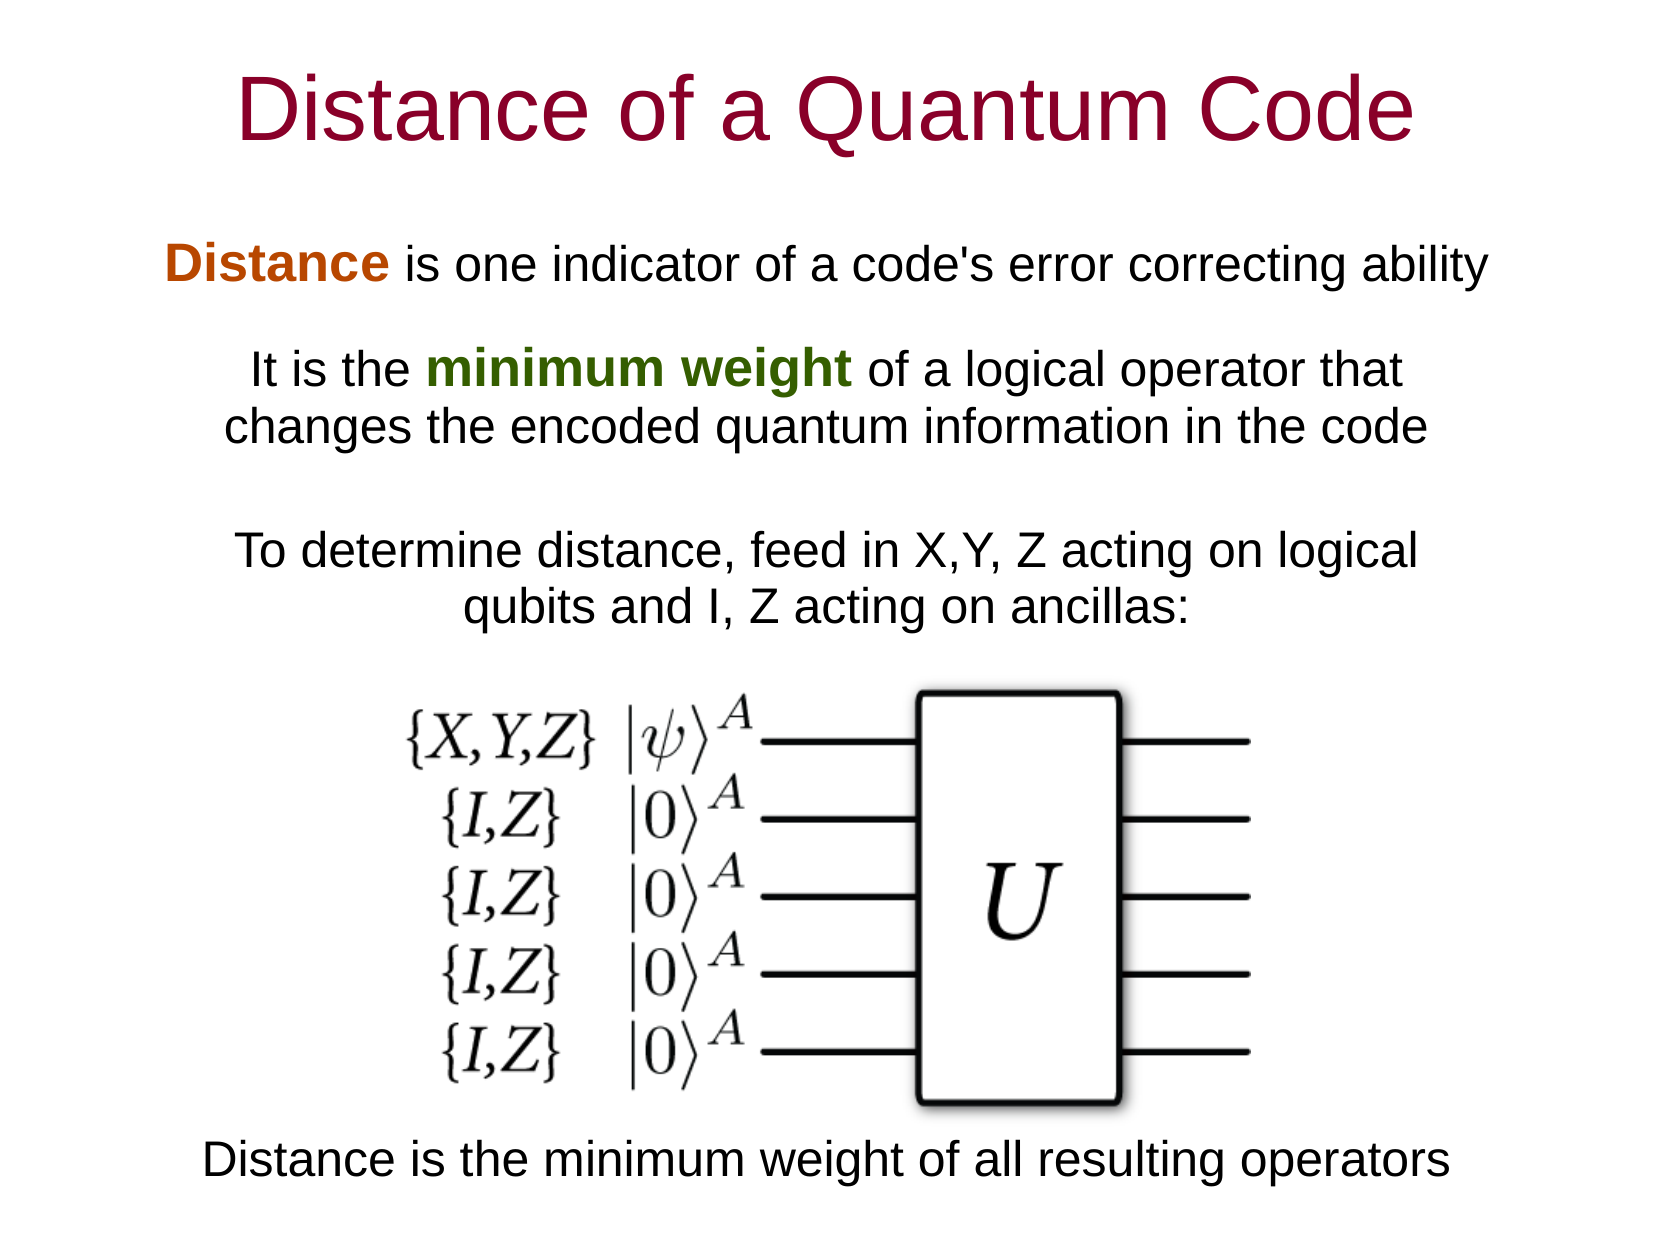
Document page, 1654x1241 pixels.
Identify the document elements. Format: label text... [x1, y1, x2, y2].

text_box To determine distance, feed in X,Y, Z acting on logical qubits and I, Z acting on ancillas: [189, 515, 1465, 642]
picture [403, 674, 1251, 1123]
text_box Distance is one indicator of a code's error correcting ability [149, 225, 1503, 338]
title Distance of a Quantum Code [0, 0, 1654, 207]
text_box It is the minimum weight of a logical operator that changes the encoded quantum information in the code [151, 329, 1502, 462]
text_box Distance is the minimum weight of all resulting operators [171, 1123, 1483, 1194]
